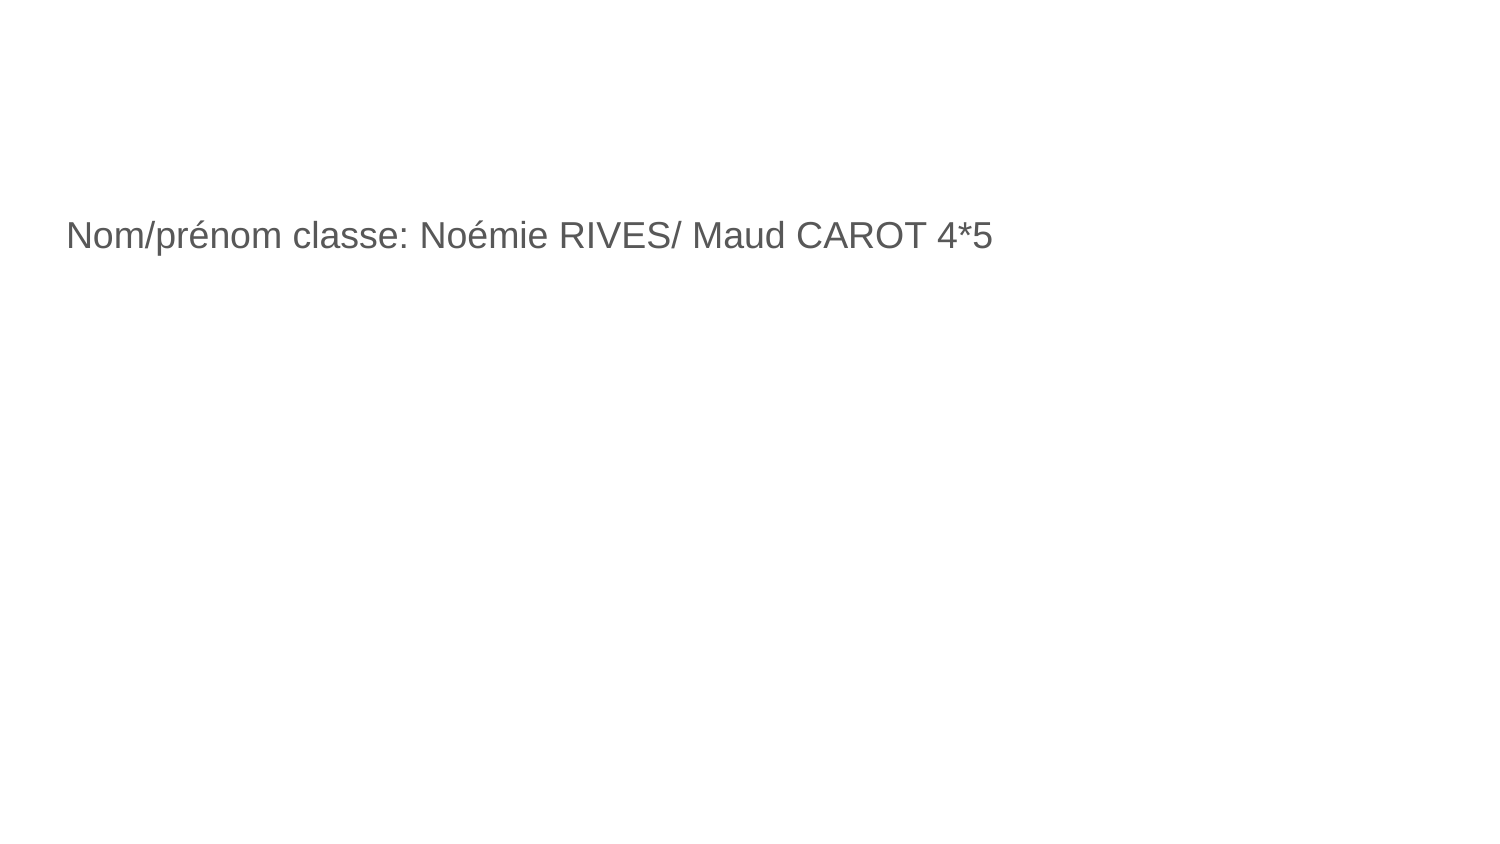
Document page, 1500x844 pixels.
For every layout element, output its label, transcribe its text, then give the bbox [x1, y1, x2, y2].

list Nom/prénom classe: Noémie RIVES/ Maud CAROT 4*5 [51, 189, 1449, 750]
